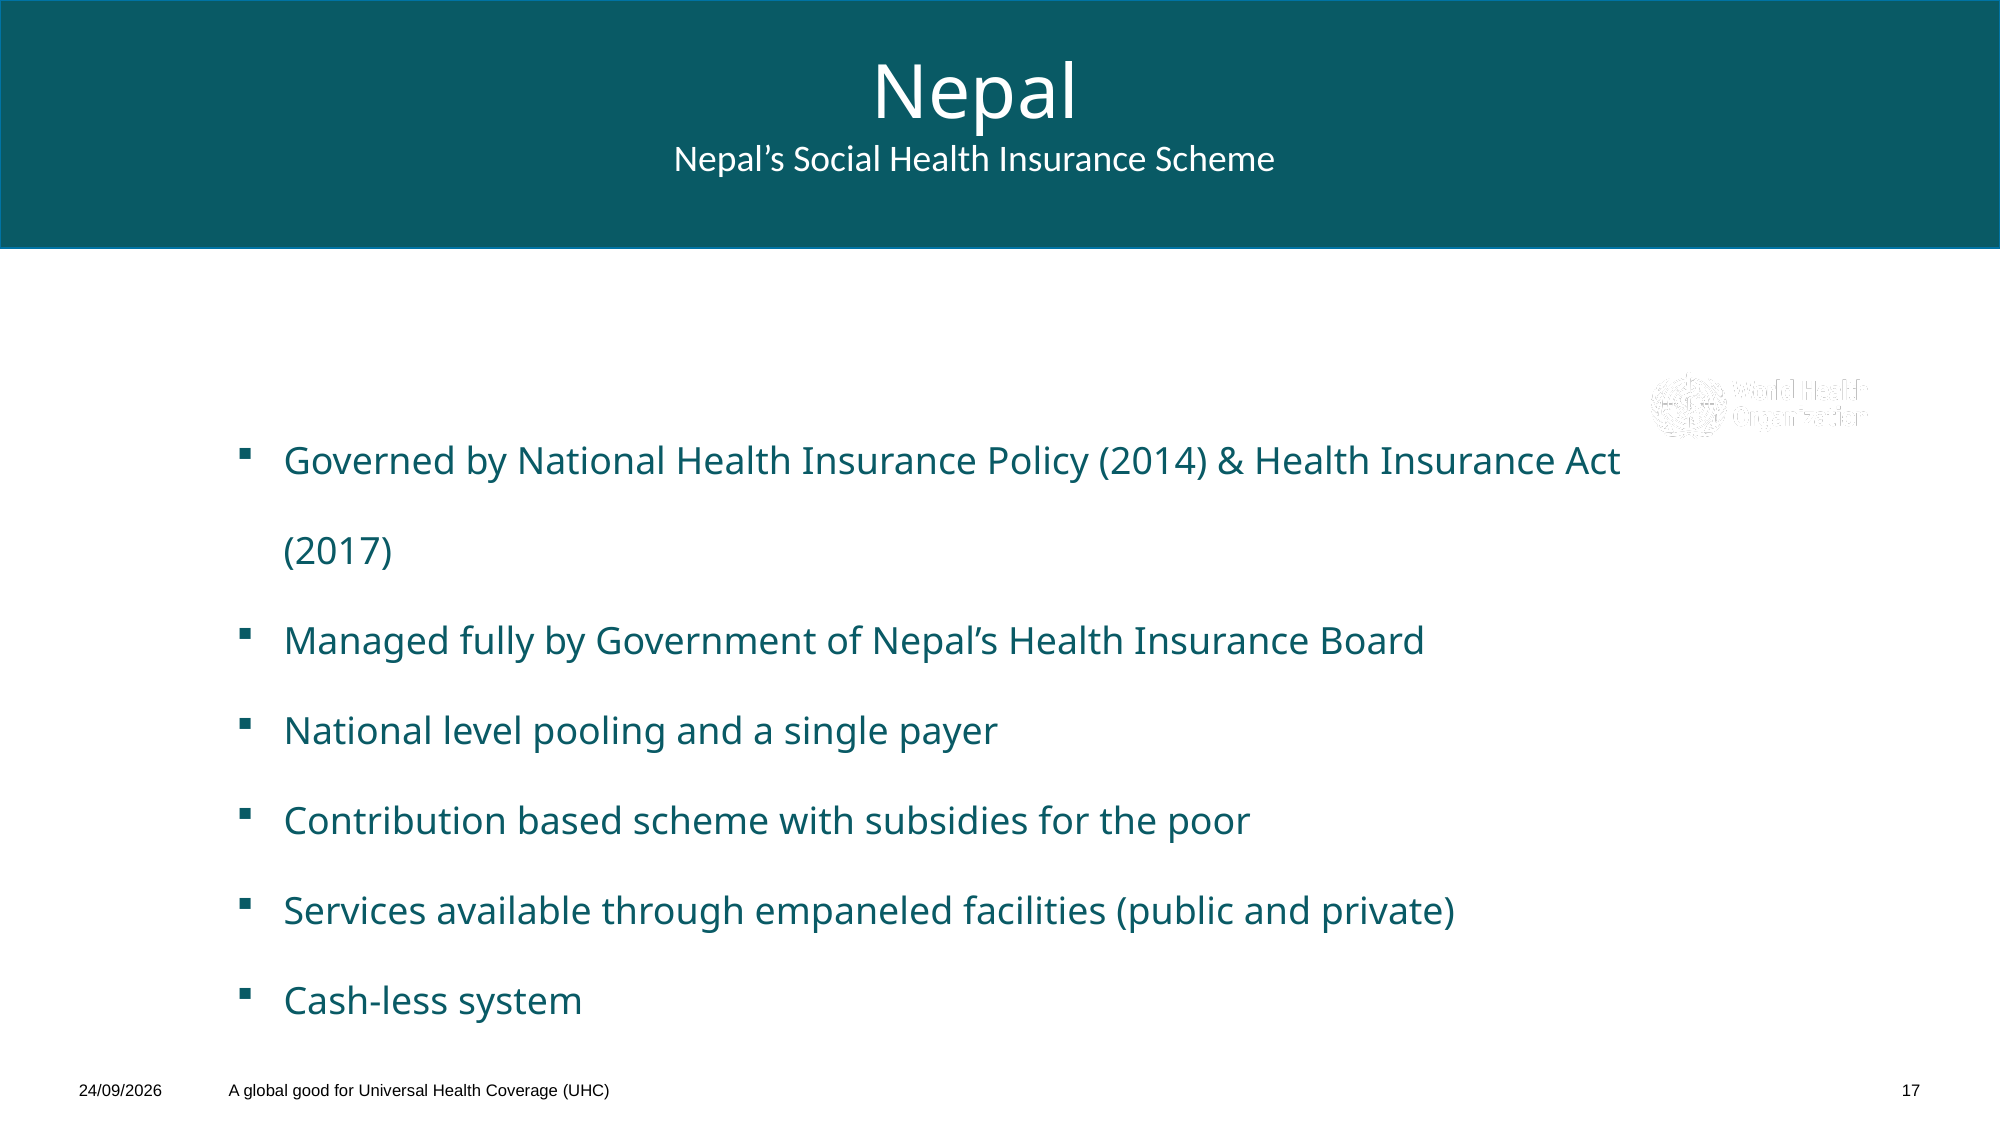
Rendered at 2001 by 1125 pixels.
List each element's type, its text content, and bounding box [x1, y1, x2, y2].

text_box Nepal Nepal’s Social Health Insurance Scheme [53, 36, 1897, 232]
slide_number <number> [1872, 1079, 1921, 1109]
text_box [0, 0, 2000, 249]
text_box Governed by National Health Insurance Policy (2014) & Health Insurance Act (2017) Managed fully by Government of Nepal’s Health Insurance Board National level pooling and a single payer Contribution based scheme with subsidies for the poor Services available through empaneled facilities (public and private) Cash-less system [233, 415, 1680, 998]
picture [1596, 349, 1922, 463]
footer A global good for Universal Health Coverage (UHC) [228, 1079, 873, 1125]
slide_number 29/06/2020 [78, 1079, 209, 1109]
